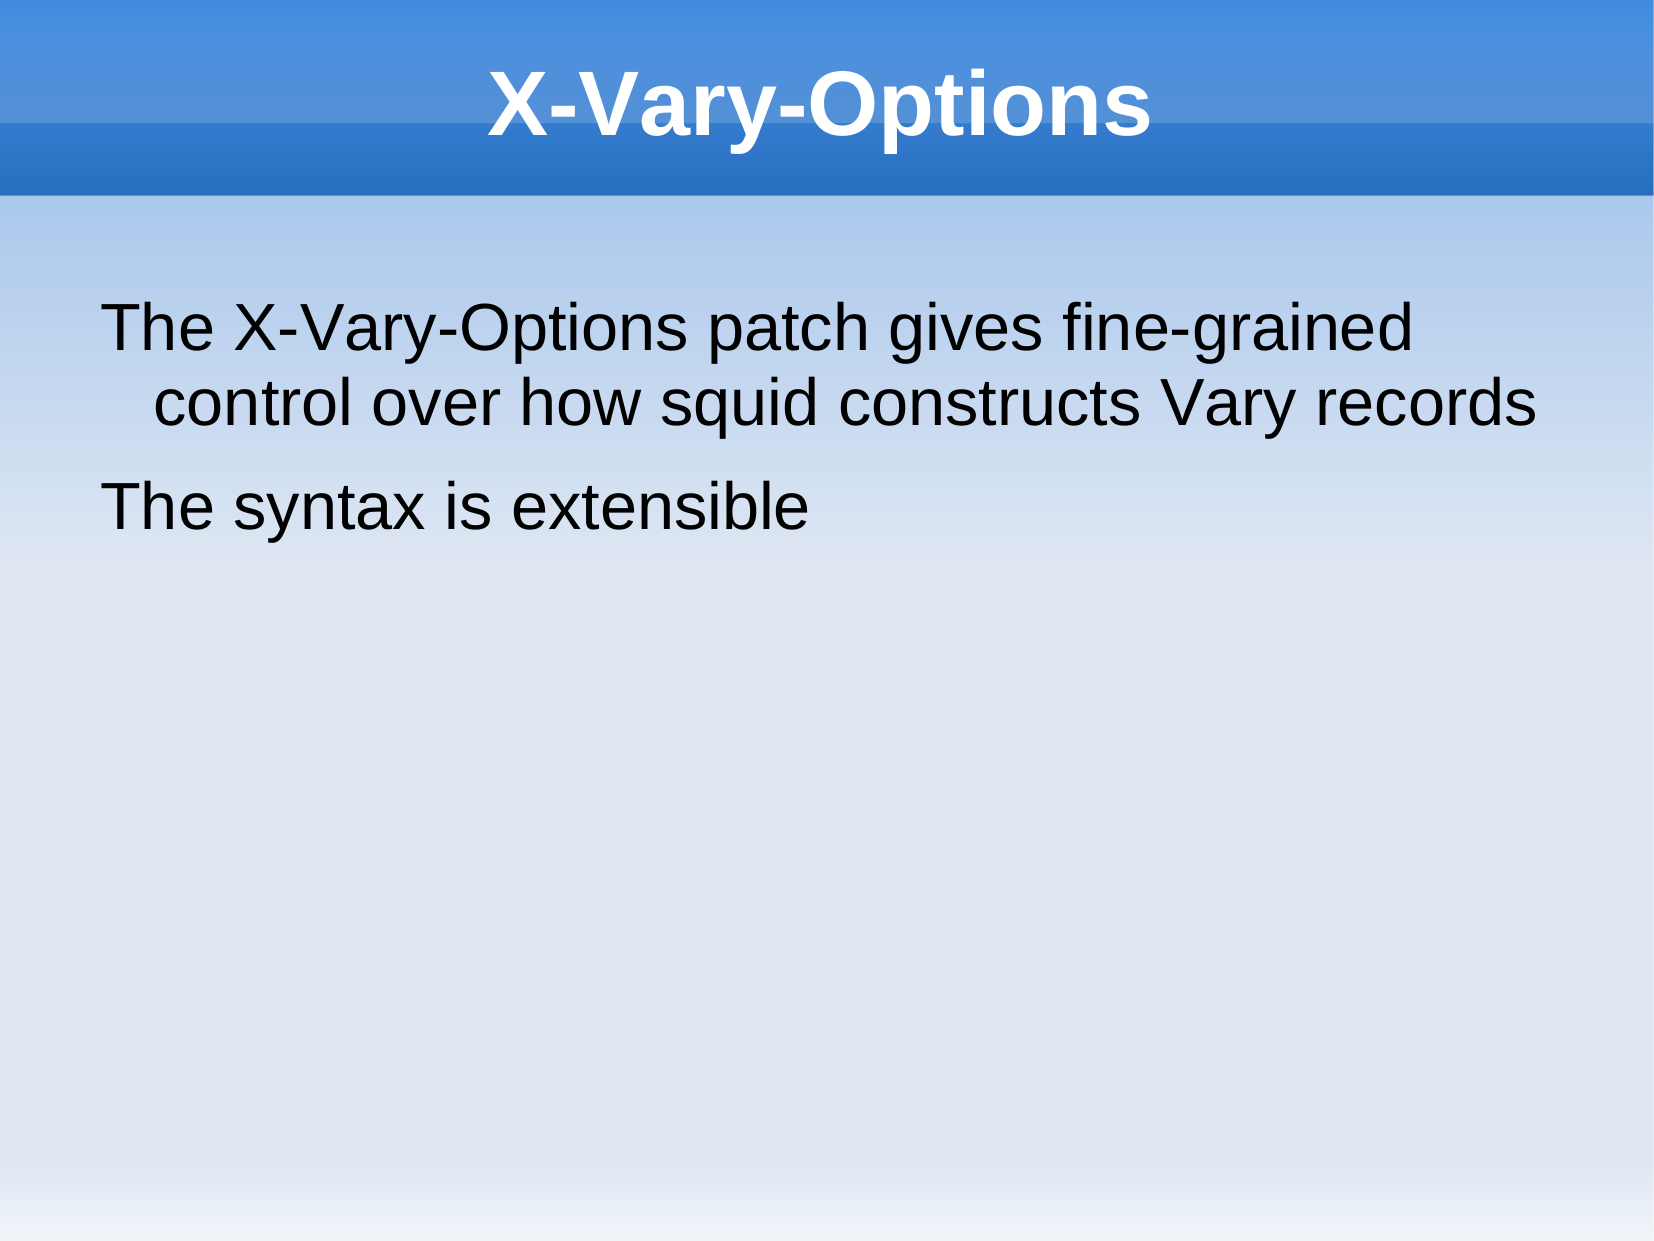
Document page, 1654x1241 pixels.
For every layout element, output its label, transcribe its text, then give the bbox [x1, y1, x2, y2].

picture [0, 0, 1654, 1241]
title X-Vary-Options [76, 0, 1565, 208]
list The X-Vary-Options patch gives fine-grained control over how squid constructs Vary records The syntax is extensible [82, 290, 1571, 1109]
